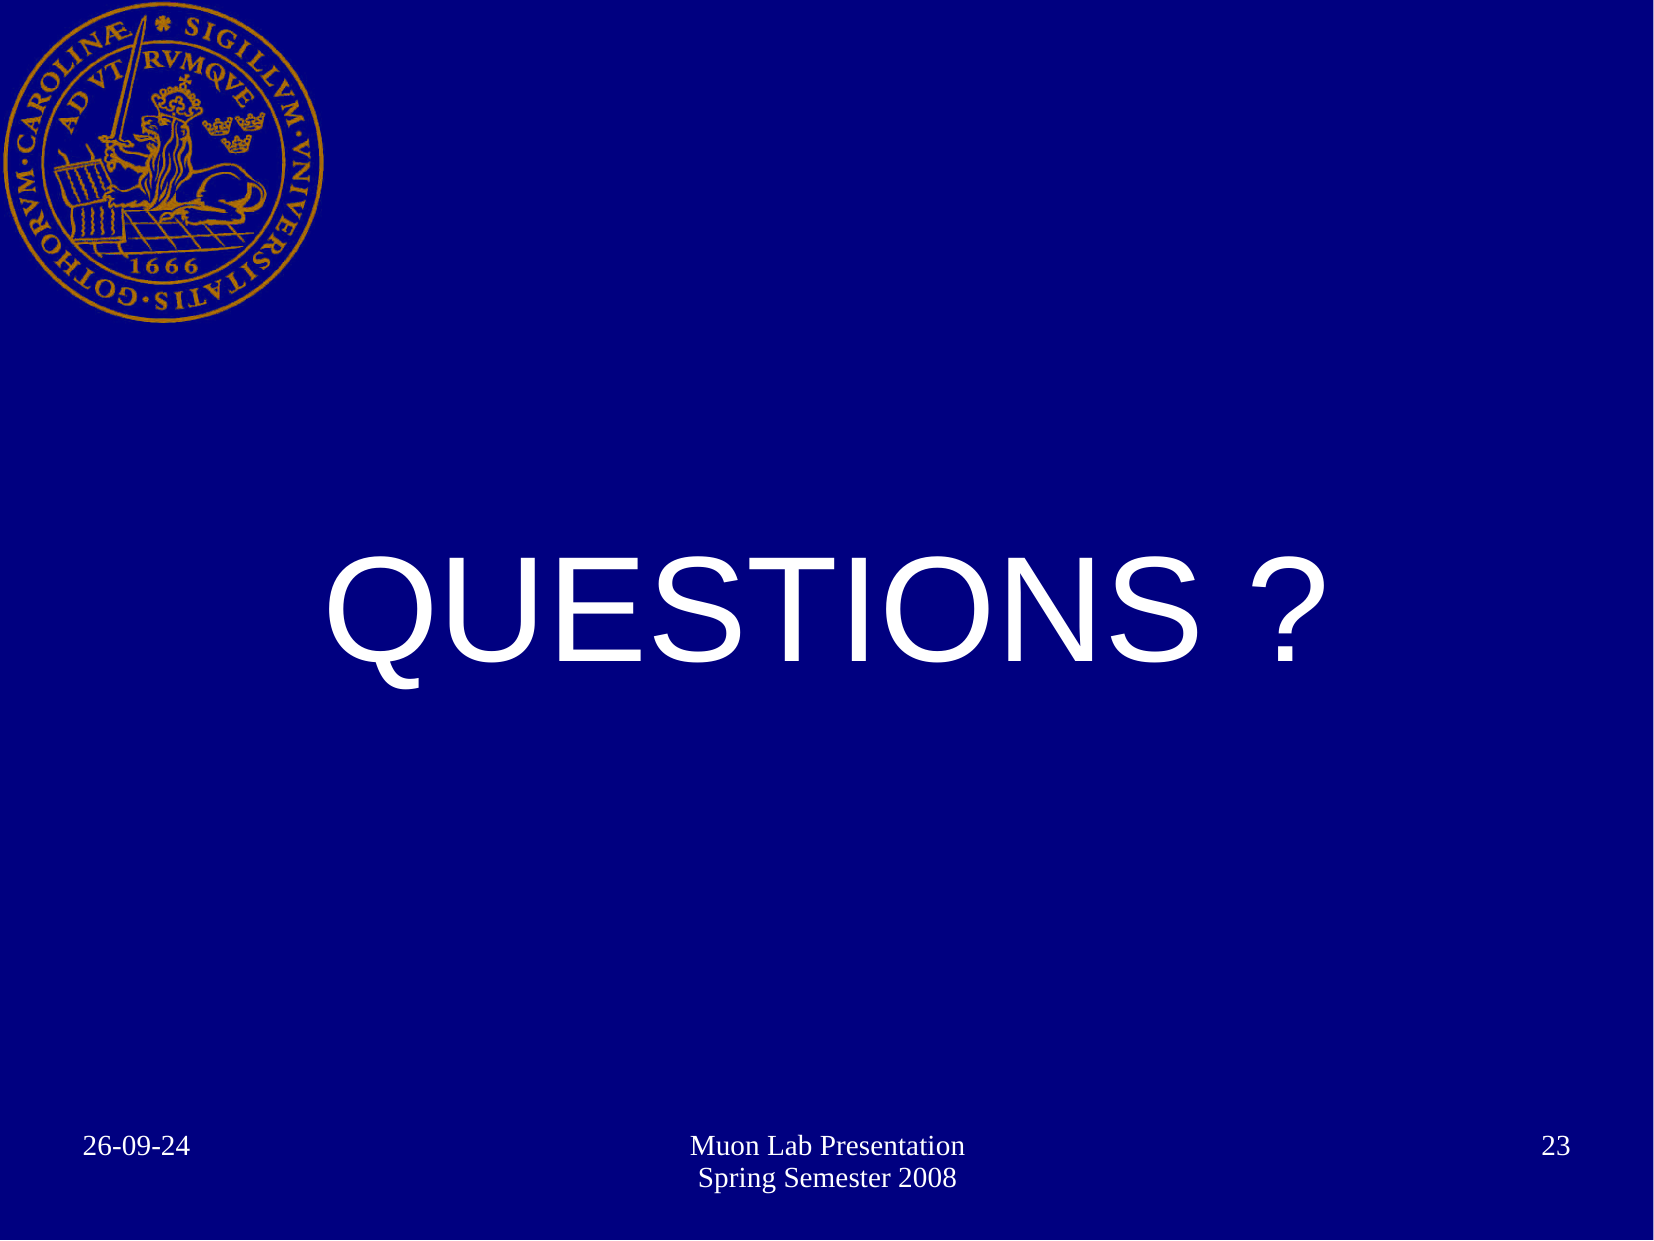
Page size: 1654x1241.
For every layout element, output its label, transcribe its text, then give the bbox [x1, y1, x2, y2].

subtitle QUESTIONS ? [82, 118, 1571, 1102]
picture [0, 0, 325, 325]
